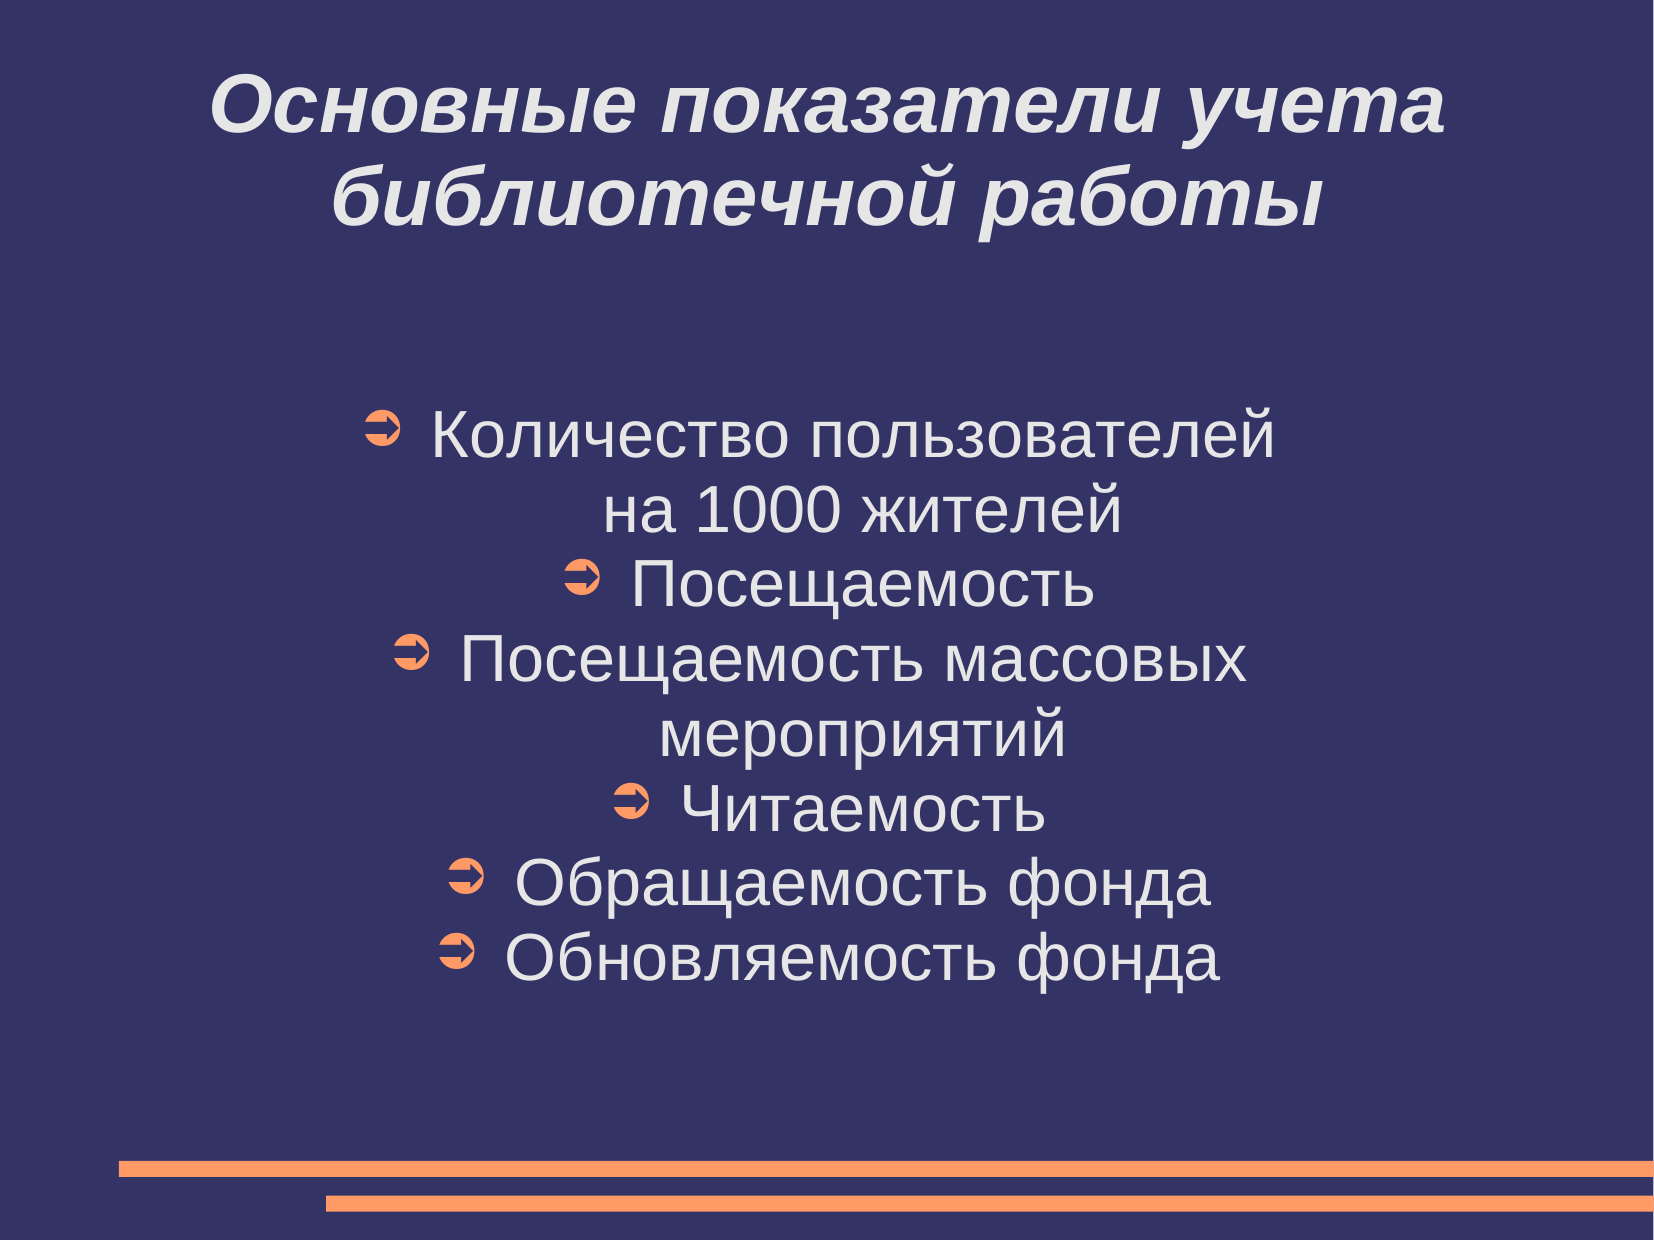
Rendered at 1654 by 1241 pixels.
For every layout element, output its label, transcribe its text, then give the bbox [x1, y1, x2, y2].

title Основные показатели учета библиотечной работы [121, 53, 1534, 247]
list Количество пользователей на 1000 жителей Посещаемость Посещаемость массовых мероприятий Читаемость Обращаемость фонда Обновляемость фонда [121, 322, 1561, 1118]
